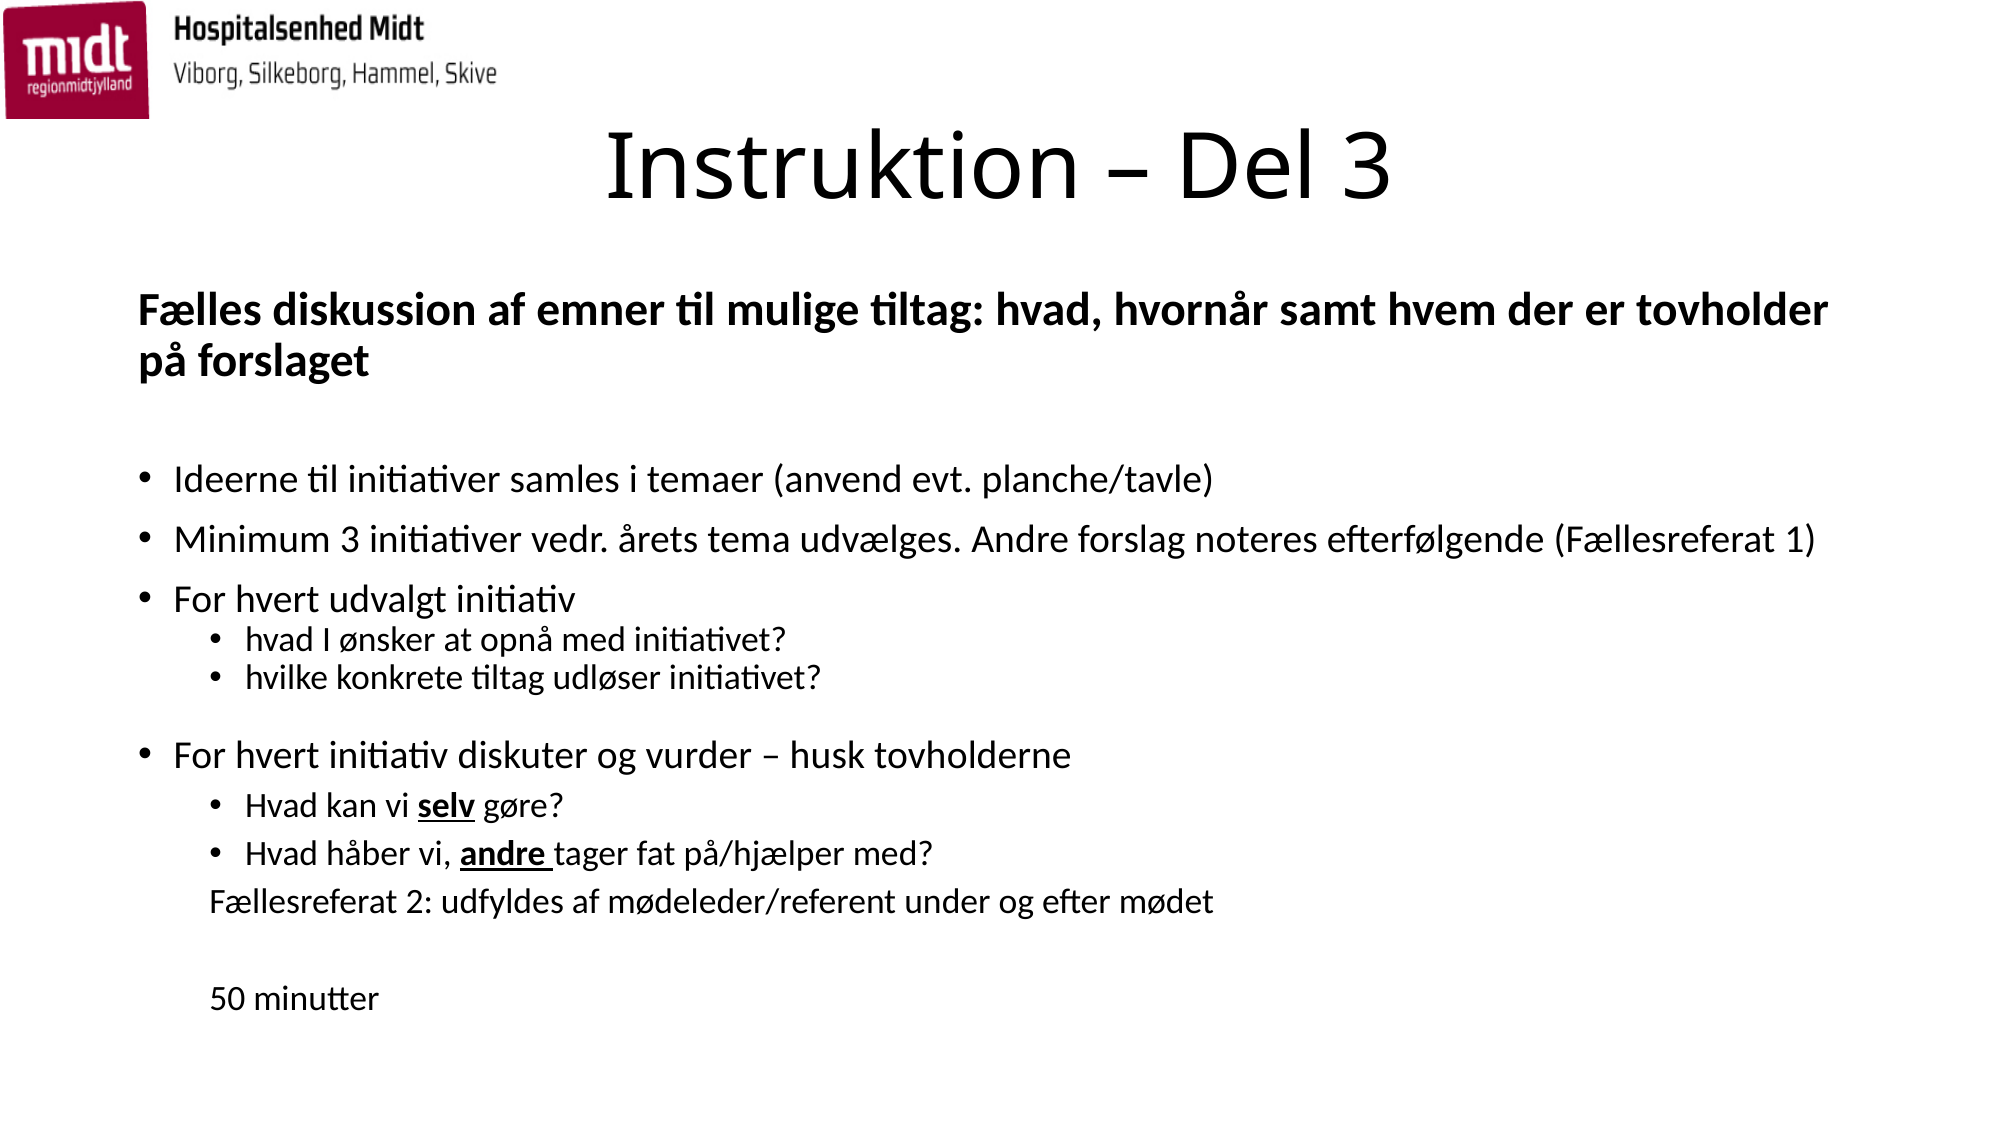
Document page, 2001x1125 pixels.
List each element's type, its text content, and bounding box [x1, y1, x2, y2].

title Instruktion – Del 3 [137, 59, 1863, 278]
picture [0, 0, 510, 119]
list Fælles diskussion af emner til mulige tiltag: hvad, hvornår samt hvem der er tovholder på forslaget Ideerne til initiativer samles i temaer (anvend evt. planche/tavle) Minimum 3 initiativer vedr. årets tema udvælges. Andre forslag noteres efterfølgende (Fællesreferat 1) For hvert udvalgt initiativ hvad I ønsker at opnå med initiativet? hvilke konkrete tiltag udløser initiativet? For hvert initiativ diskuter og vurder – husk tovholderne Hvad kan vi selv gøre? Hvad håber vi, andre tager fat på/hjælper med? Fællesreferat 2: udfyldes af mødeleder/referent under og efter mødet 50 minutter [123, 277, 1849, 1066]
